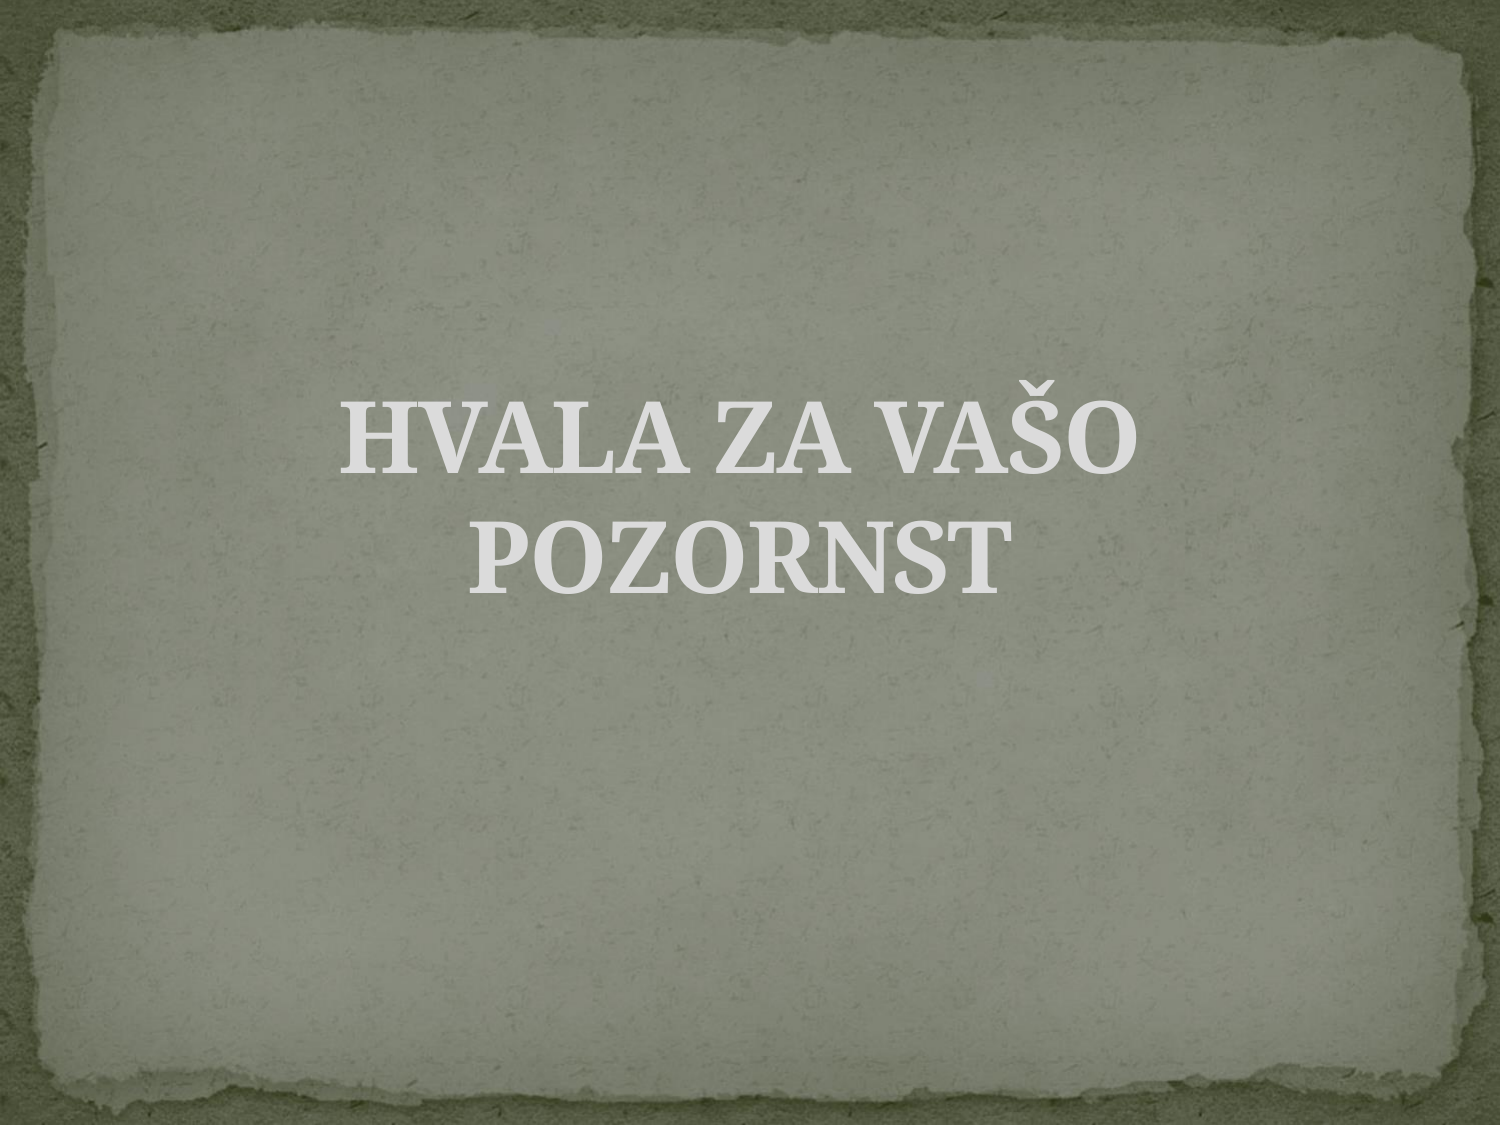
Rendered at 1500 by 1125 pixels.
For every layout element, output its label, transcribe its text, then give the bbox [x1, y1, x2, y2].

title HVALA ZA VAŠO POZORNST [64, 420, 1415, 621]
picture [0, 0, 1500, 1125]
